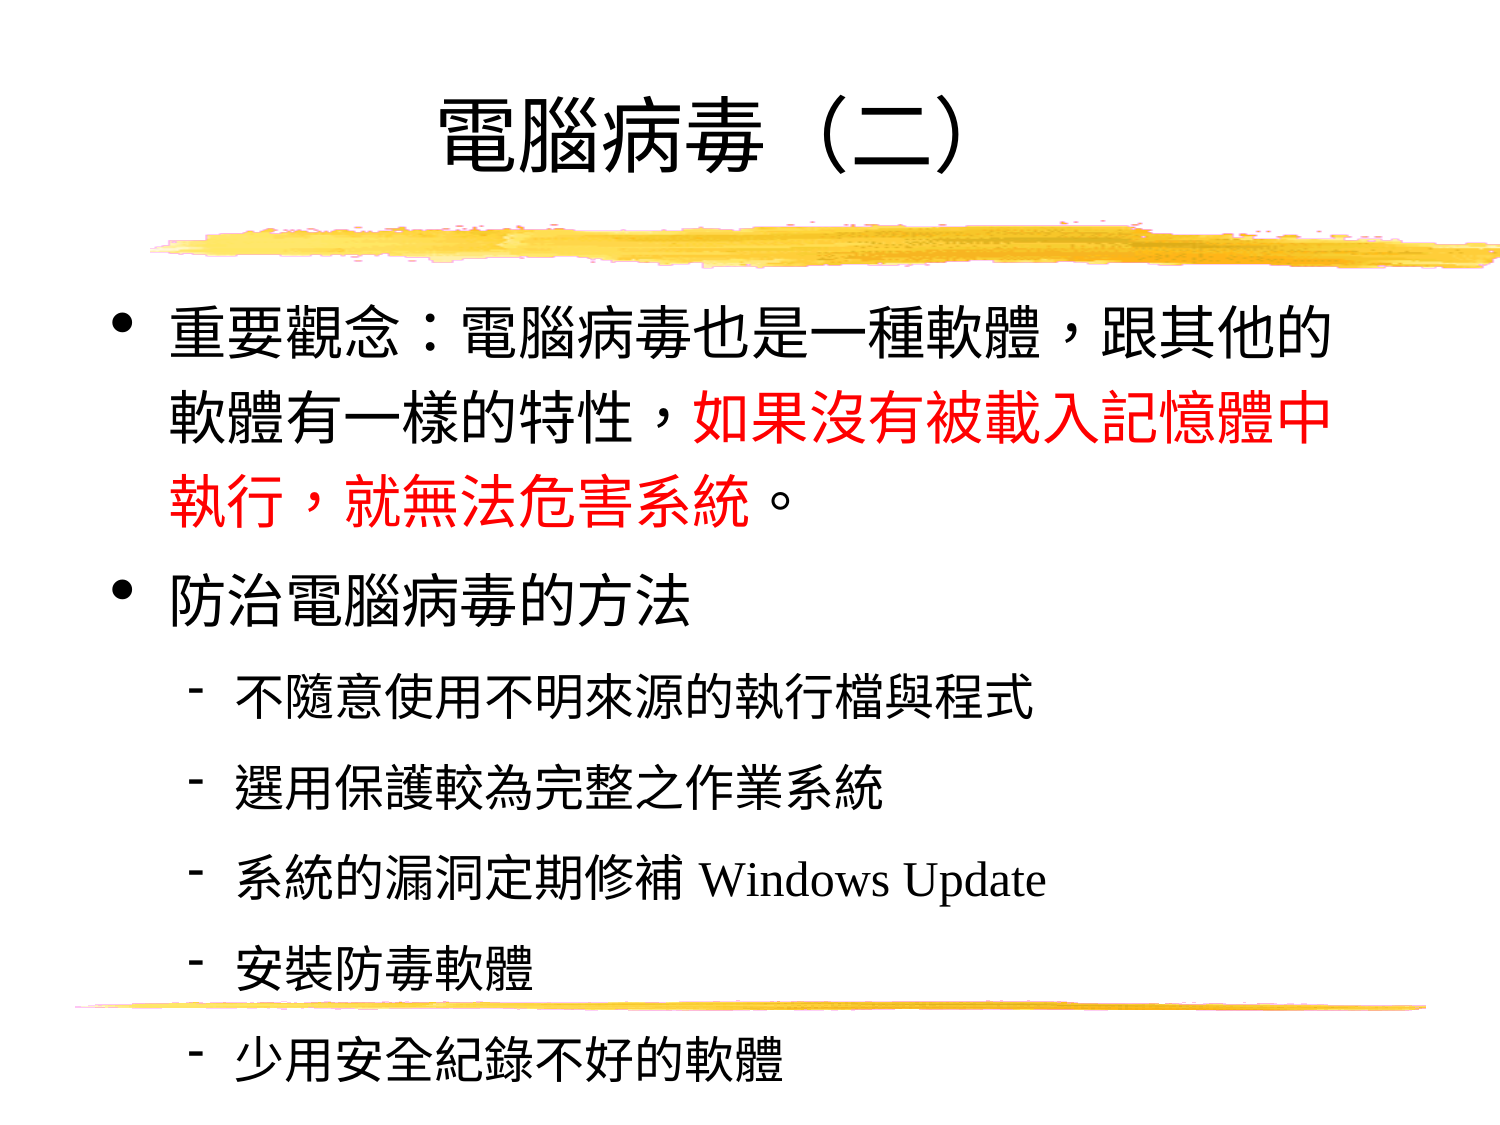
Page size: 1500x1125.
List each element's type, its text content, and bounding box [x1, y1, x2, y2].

title 電腦病毒（二） [66, 30, 1342, 231]
picture [150, 215, 1500, 279]
list 重要觀念：電腦病毒也是一種軟體，跟其他的軟體有一樣的特性，如果沒有被載入記憶體中執行，就無法危害系統。 防治電腦病毒的方法 不隨意使用不明來源的執行檔與程式 選用保護較為完整之作業系統 系統的漏洞定期修補Windows Update 安裝防毒軟體 少用安全紀錄不好的軟體 [112, 287, 1388, 968]
picture [75, 999, 1426, 1013]
